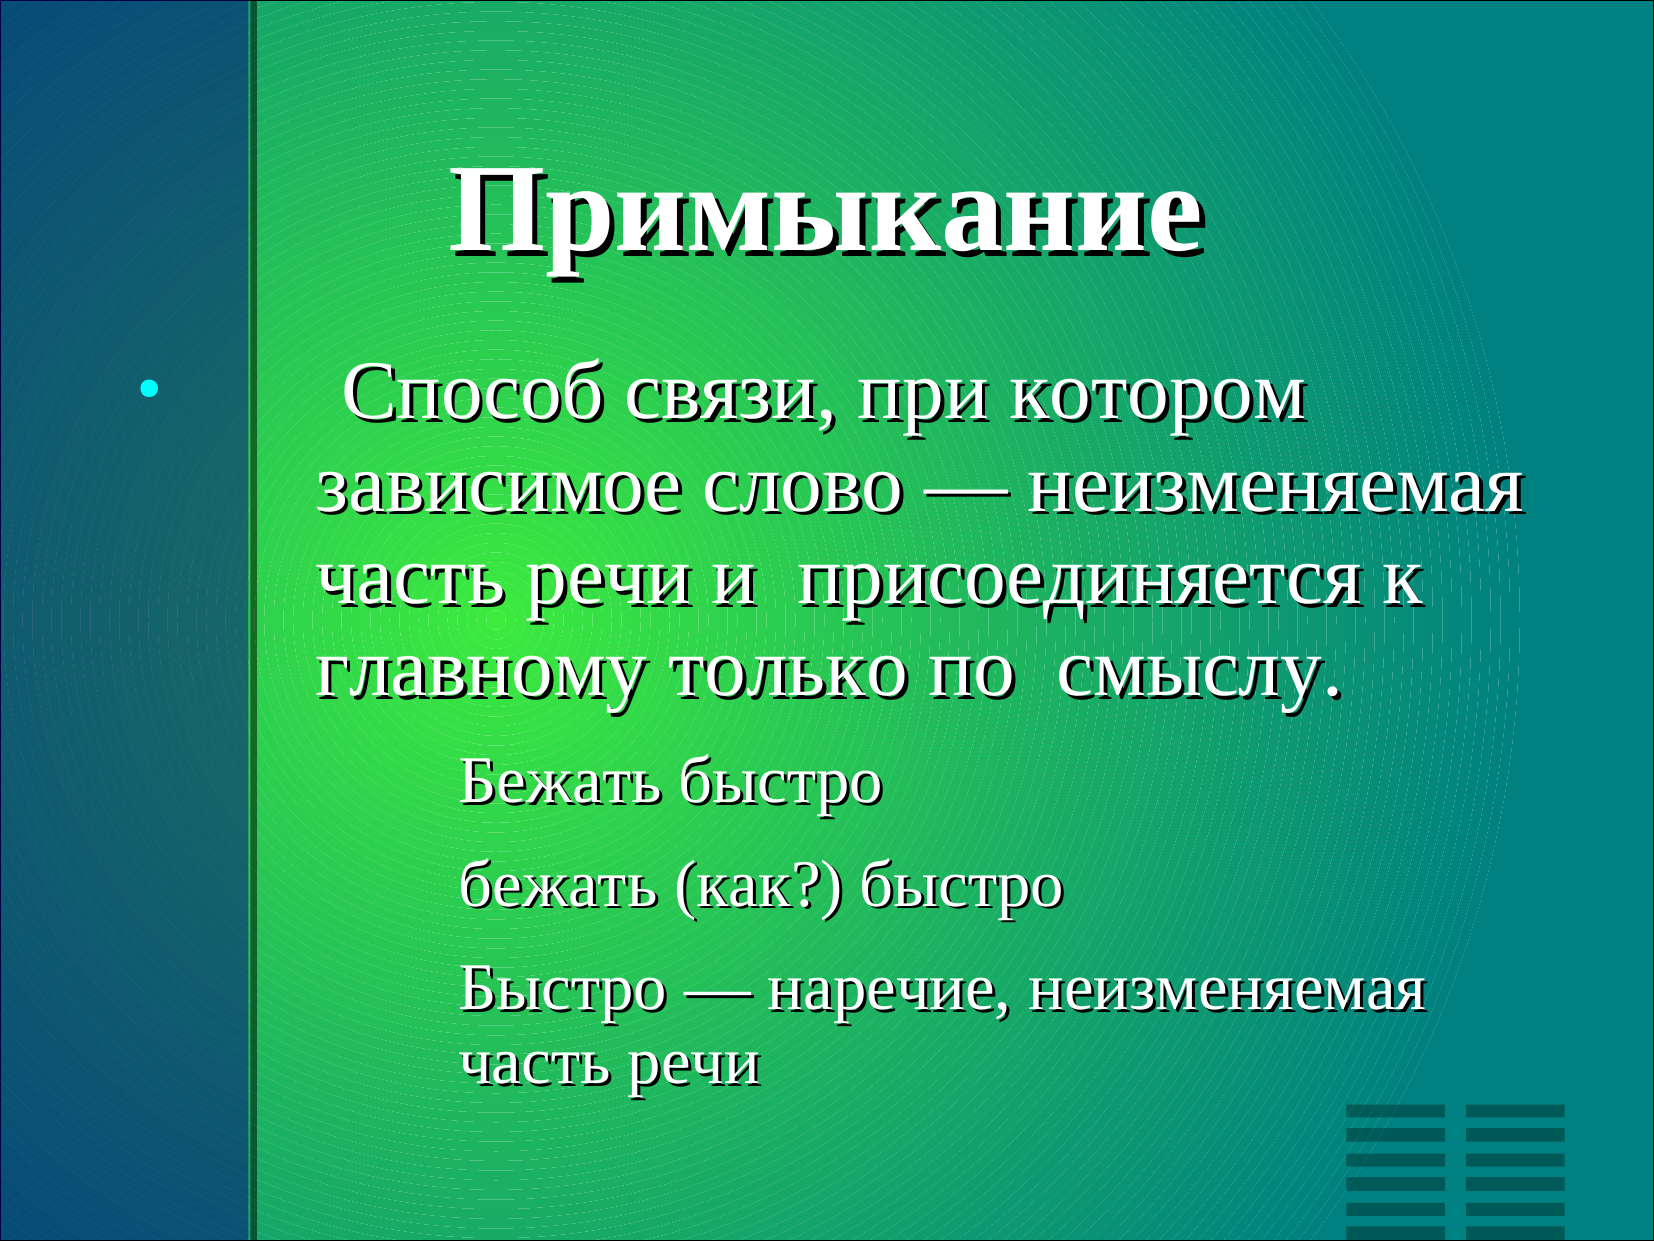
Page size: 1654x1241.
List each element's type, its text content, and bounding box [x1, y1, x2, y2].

title Примыкание [119, 112, 1533, 305]
list Способ связи, при котором зависимое слово — неизменяемая часть речи и присоединяется к главному только по смыслу. Бежать быстро бежать (как?) быстро Быстро — наречие, неизменяемая часть речи [119, 344, 1533, 1185]
